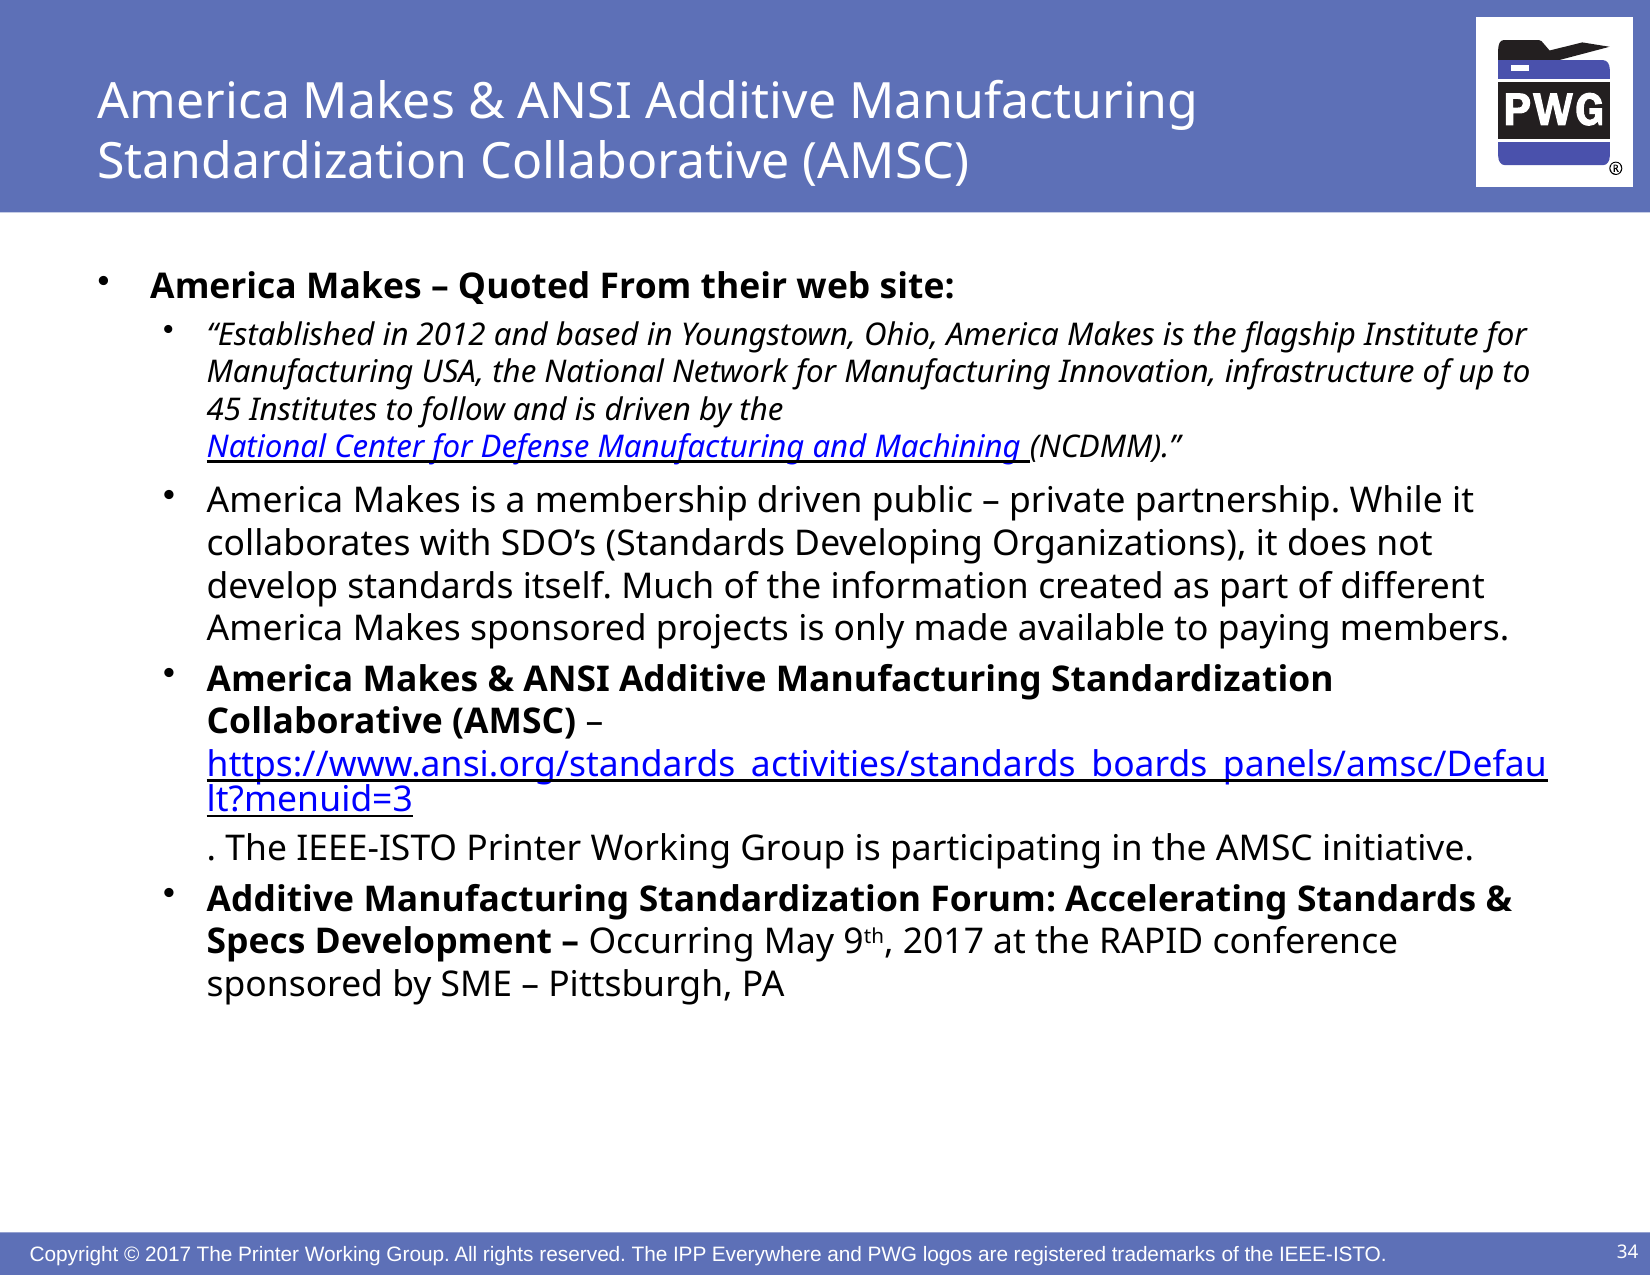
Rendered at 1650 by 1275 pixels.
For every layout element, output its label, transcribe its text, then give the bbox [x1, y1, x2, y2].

title America Makes & ANSI Additive Manufacturing Standardization Collaborative (AMSC) [82, 8, 1449, 198]
list America Makes – Quoted From their web site: “Established in 2012 and based in Youngstown, Ohio, America Makes is the flagship Institute for Manufacturing USA, the National Network for Manufacturing Innovation, infrastructure of up to 45 Institutes to follow and is driven by the National Center for Defense Manufacturing and Machining (NCDMM).” America Makes is a membership driven public – private partnership. While it collaborates with SDO’s (Standards Developing Organizations), it does not develop standards itself. Much of the information created as part of different America Makes sponsored projects is only made available to paying members. America Makes & ANSI Additive Manufacturing Standardization Collaborative (AMSC) – https://www.ansi.org/standards_activities/standards_boards_panels/amsc/Default?menuid=3. The IEEE-ISTO Printer Working Group is participating in the AMSC initiative. Additive Manufacturing Standardization Forum: Accelerating Standards & Specs Development – Occurring May 9th, 2017 at the RAPID conference sponsored by SME – Pittsburgh, PA [82, 254, 1568, 1233]
